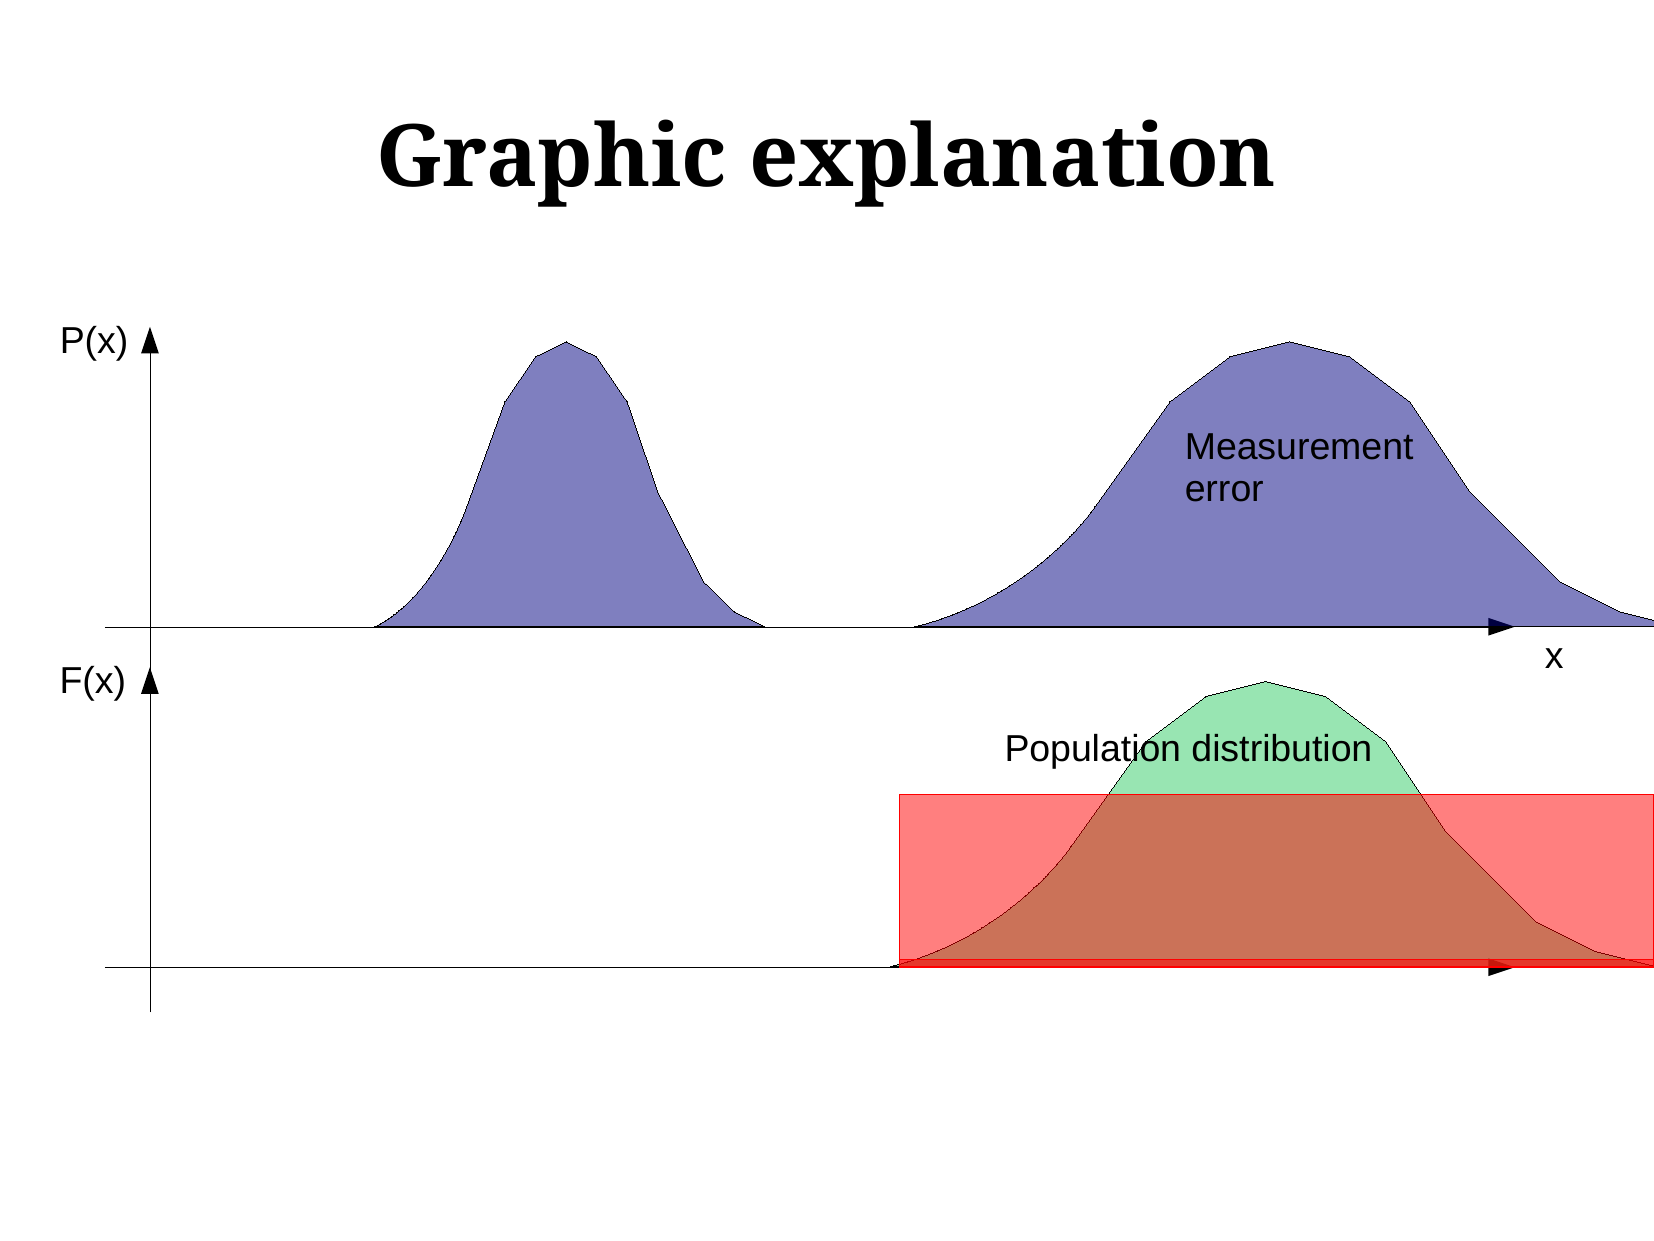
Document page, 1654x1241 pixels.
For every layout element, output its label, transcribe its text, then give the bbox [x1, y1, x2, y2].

text_box F(x) [44, 652, 195, 710]
text_box P(x) [44, 311, 195, 369]
title Graphic explanation [82, 49, 1571, 257]
text_box Measurement error [1169, 418, 1485, 518]
text_box [890, 777, 1654, 968]
text_box x [1529, 627, 1654, 684]
text_box [374, 341, 765, 627]
text_box [1175, 681, 1356, 719]
text_box Population distribution [989, 719, 1485, 777]
text_box [914, 341, 1654, 627]
